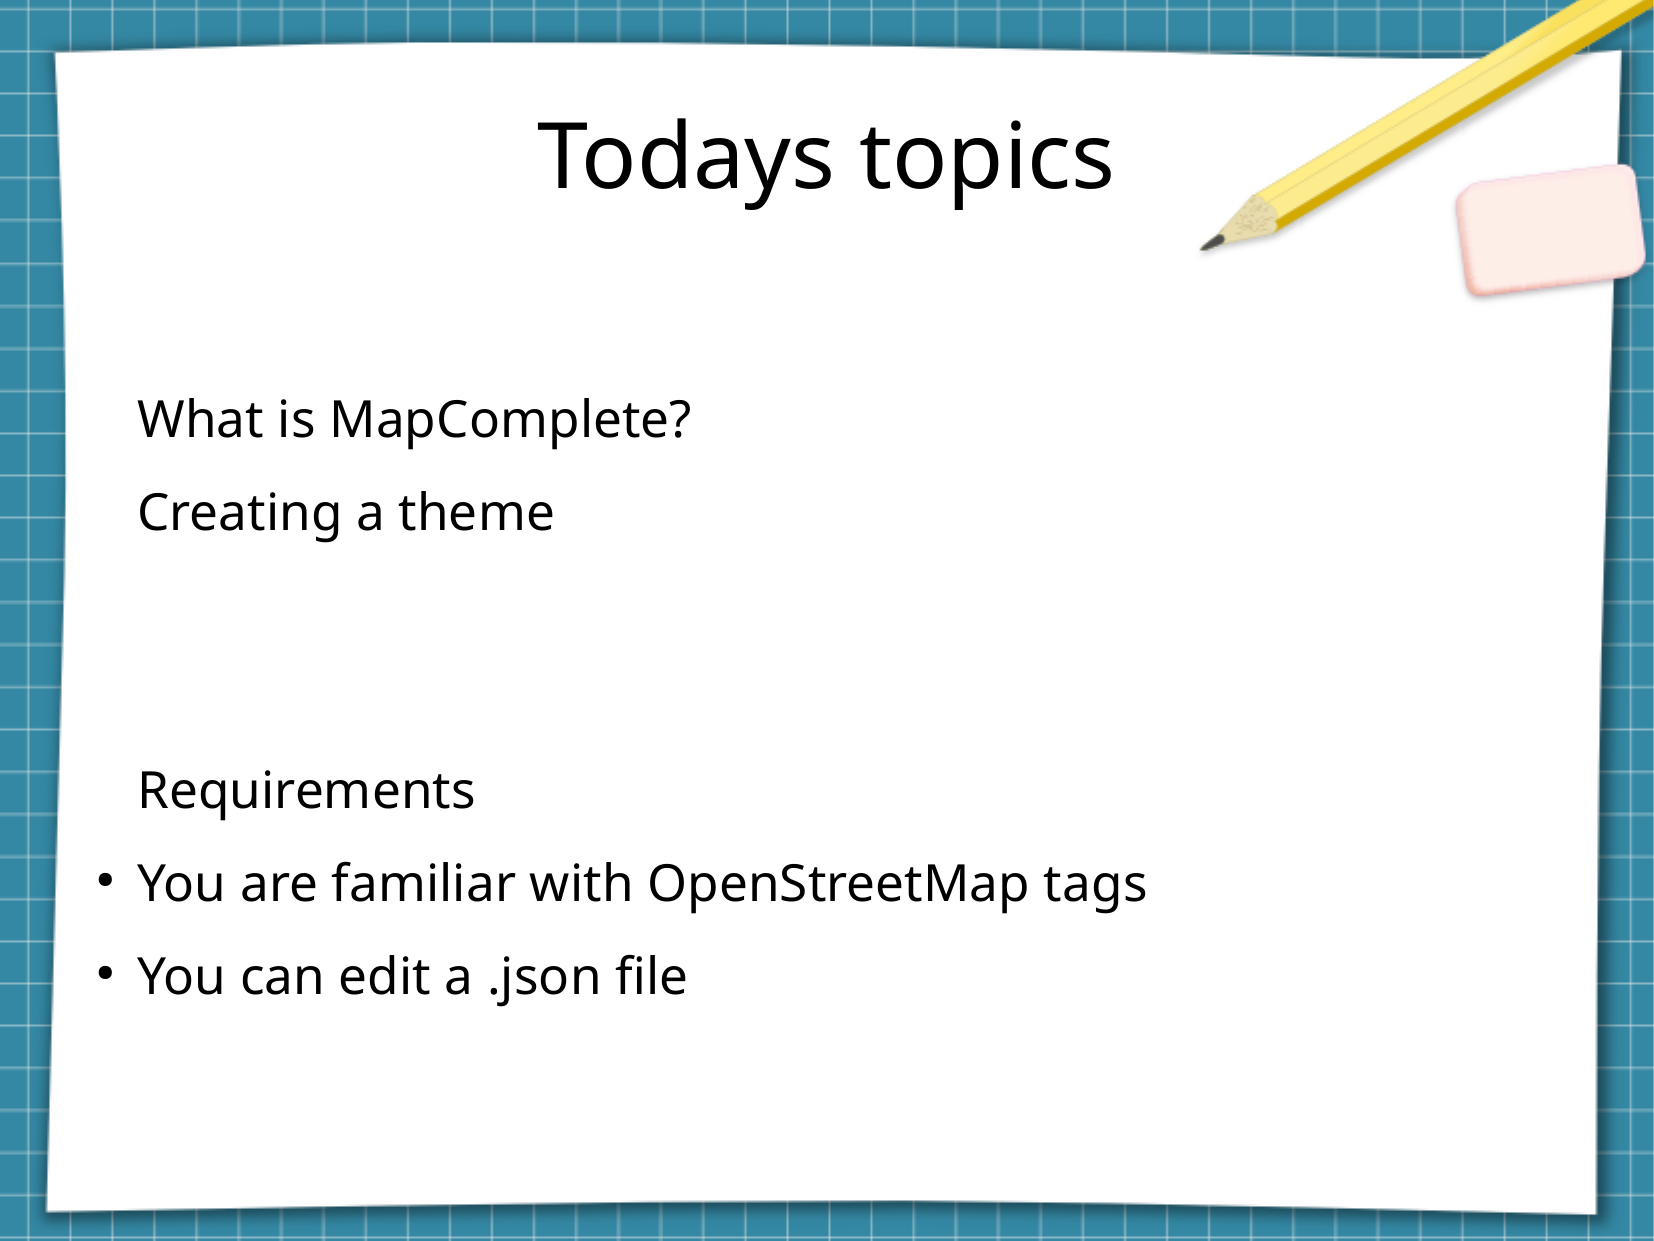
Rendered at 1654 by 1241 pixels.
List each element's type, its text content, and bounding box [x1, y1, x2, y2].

picture [0, 0, 1654, 1241]
list What is MapComplete? Creating a theme Requirements You are familiar with OpenStreetMap tags You can edit a .json file [82, 290, 1571, 1010]
title Todays topics [82, 49, 1571, 257]
